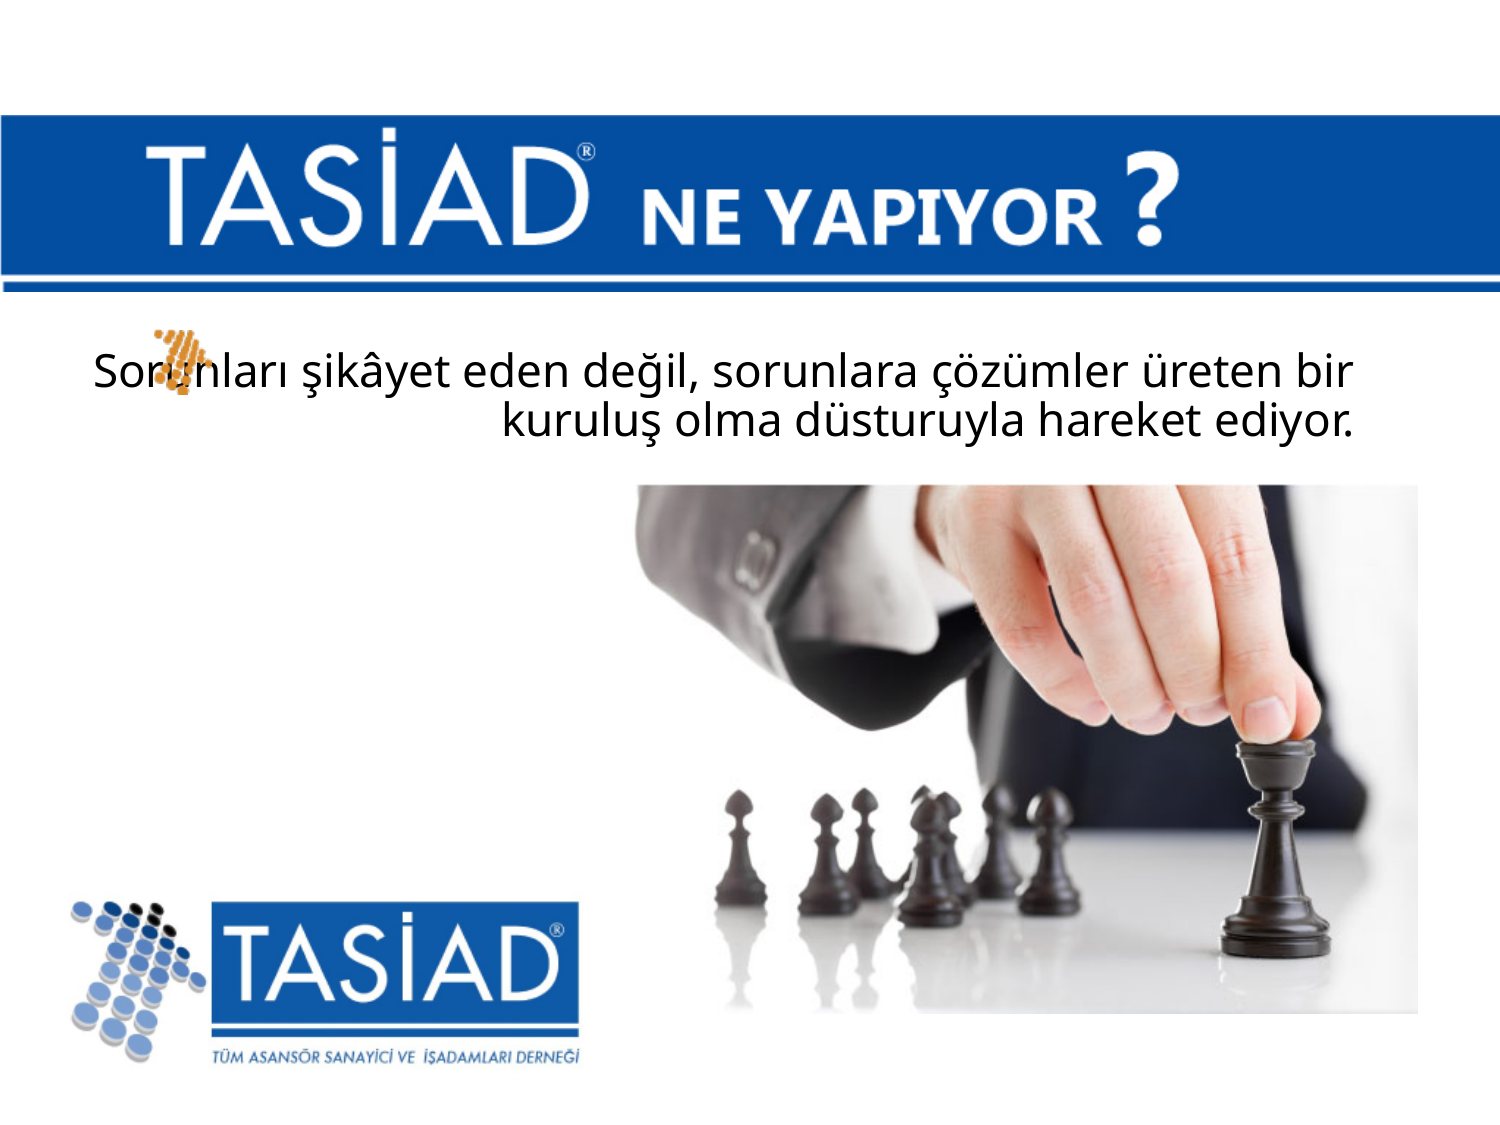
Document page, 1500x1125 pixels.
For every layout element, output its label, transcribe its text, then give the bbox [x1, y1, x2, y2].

text_box Sorunları şikâyet eden değil, sorunlara çözümler üreten bir kuruluş olma düsturuyla hareket ediyor. [78, 340, 1418, 1014]
picture [154, 329, 212, 395]
picture [624, 484, 1418, 1014]
